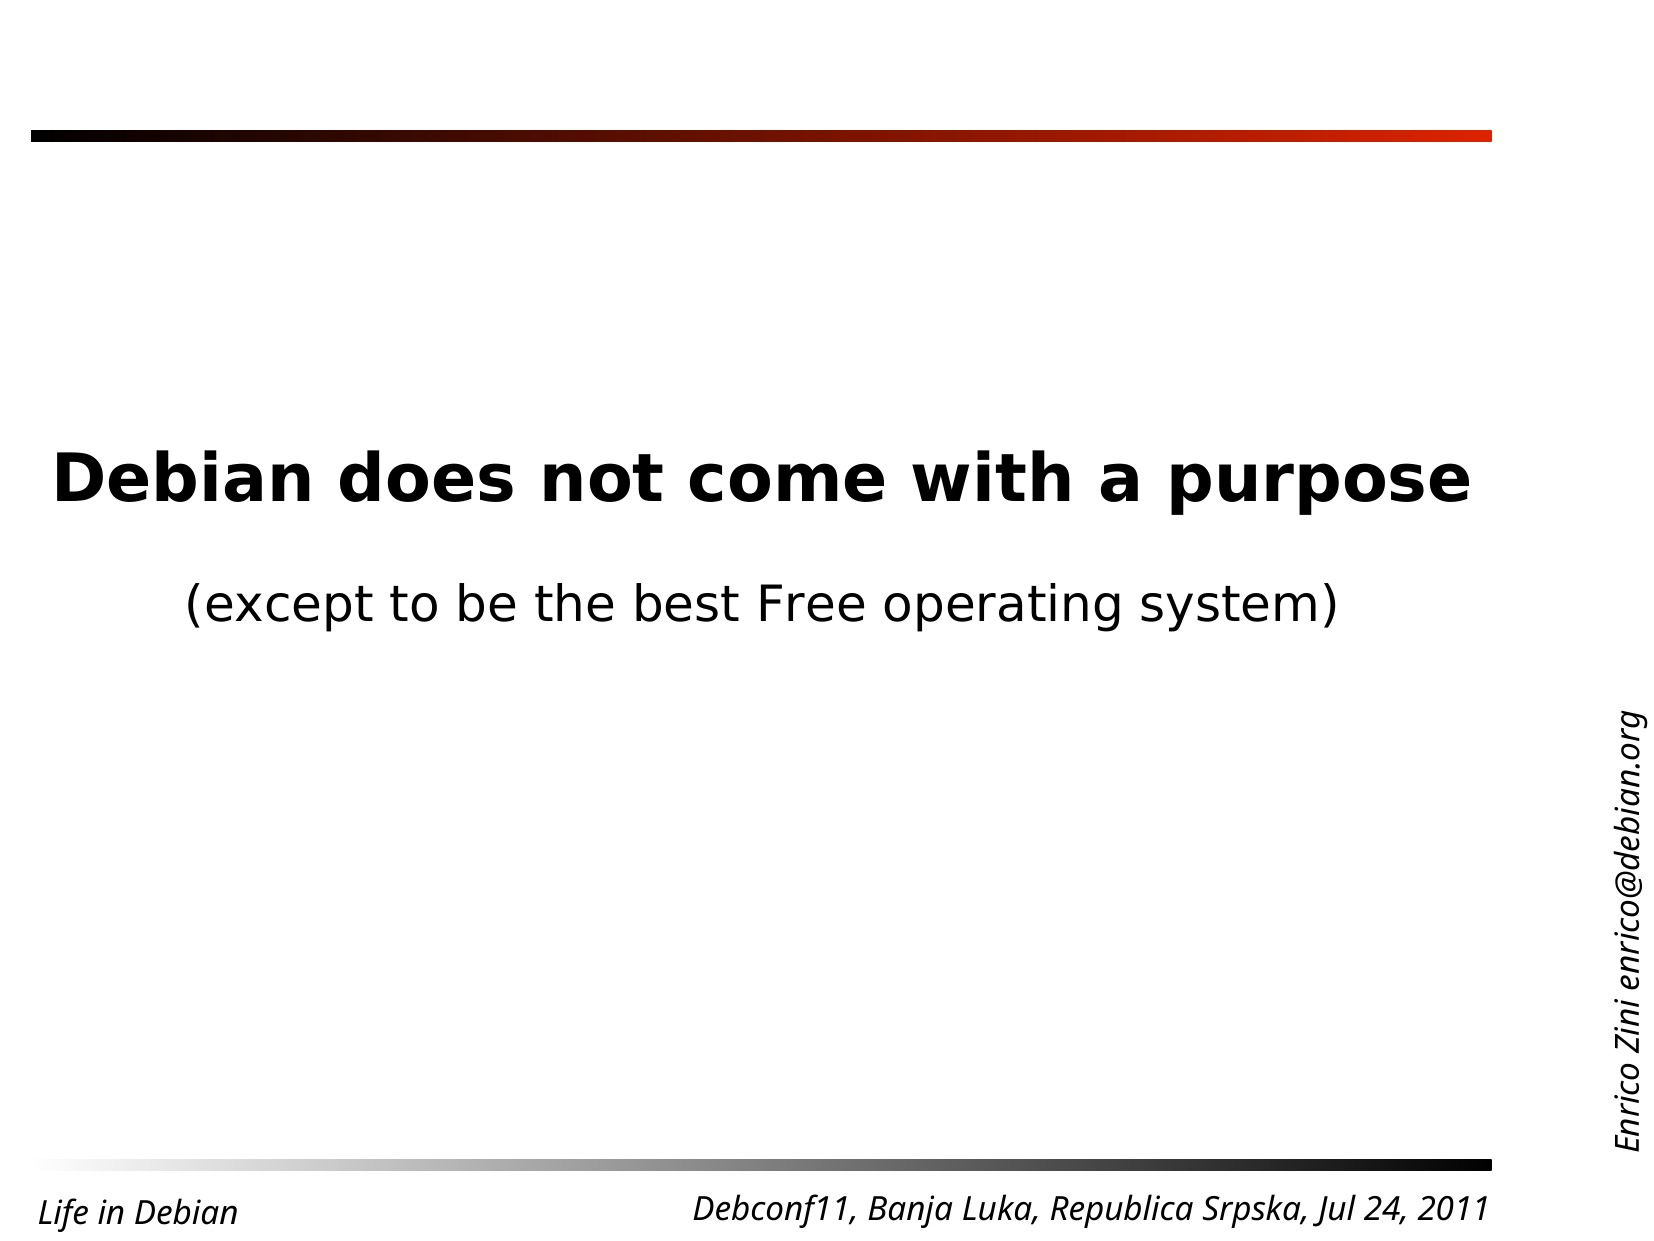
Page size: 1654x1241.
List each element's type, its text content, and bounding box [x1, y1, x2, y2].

text_box Debian does not come with a purpose (except to be the best Free operating system) [30, 439, 1495, 634]
